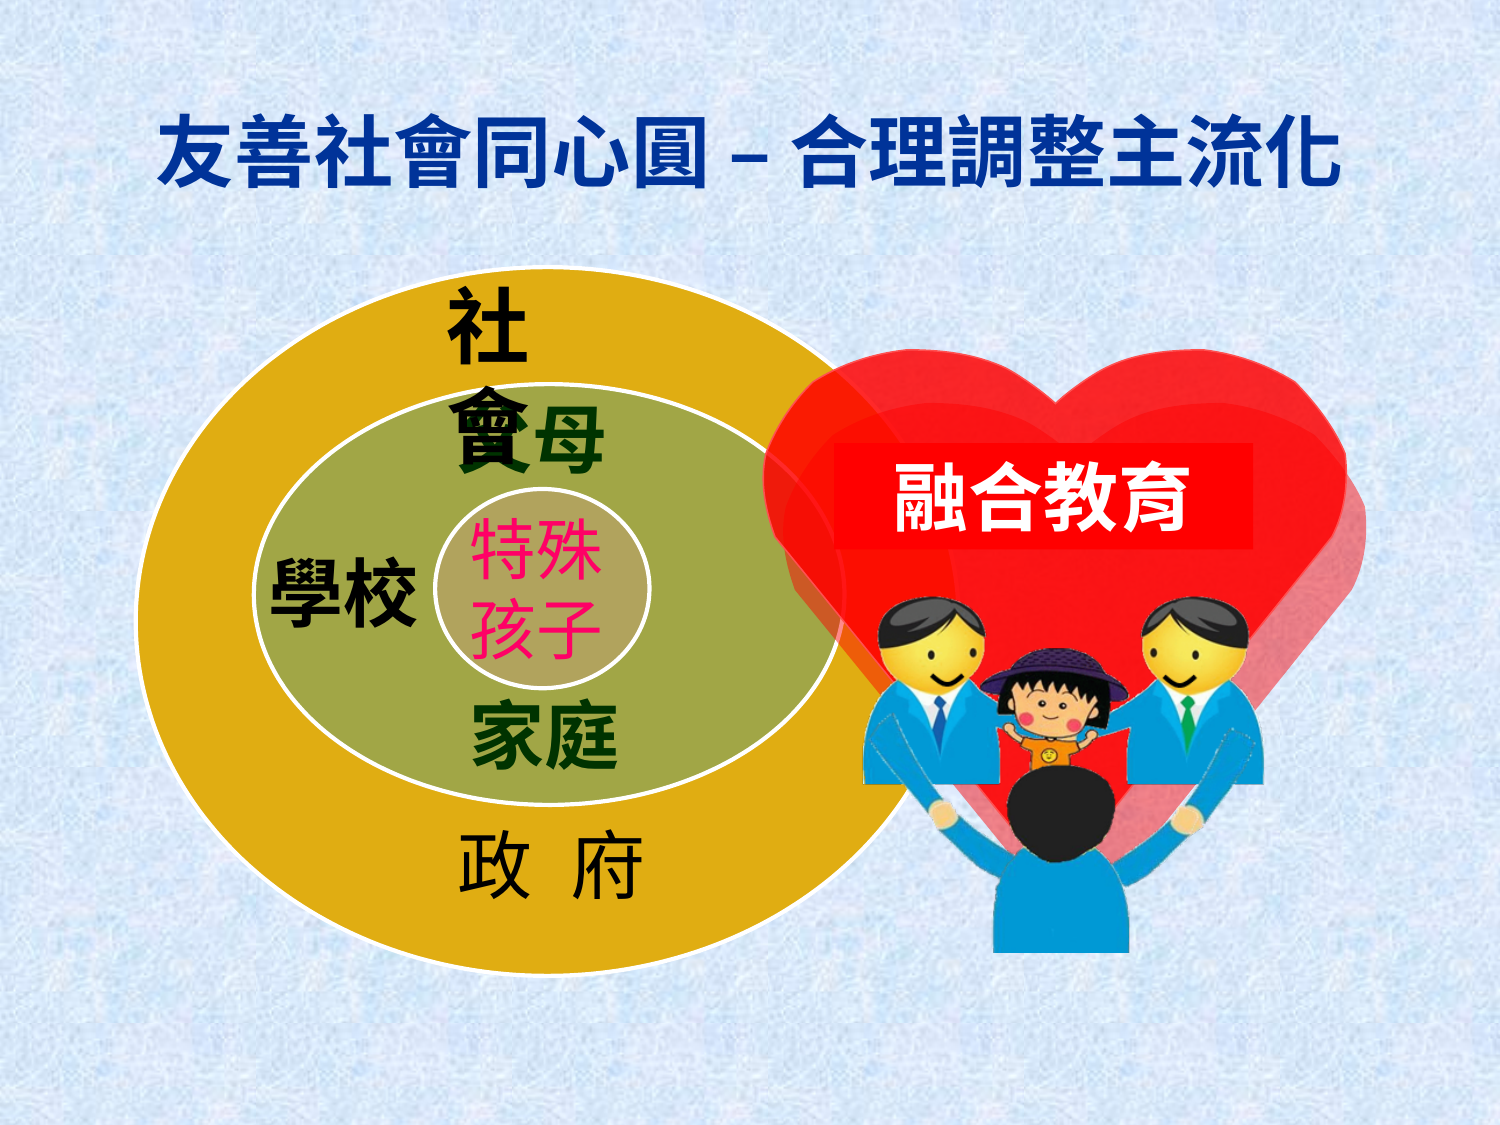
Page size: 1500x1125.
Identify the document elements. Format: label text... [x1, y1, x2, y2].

text_box 社 會 [430, 267, 668, 383]
text_box 家庭 [454, 680, 751, 786]
text_box 政 府 [442, 810, 739, 916]
text_box [135, 281, 1367, 976]
title 友善社會同心圓 – 合理調整主流化 [112, 54, 1388, 205]
picture [849, 596, 1278, 953]
text_box 父母 [442, 385, 739, 491]
text_box 特殊孩子 [454, 500, 656, 678]
text_box 融合教育 [834, 443, 1254, 550]
text_box 學校 [253, 538, 455, 645]
